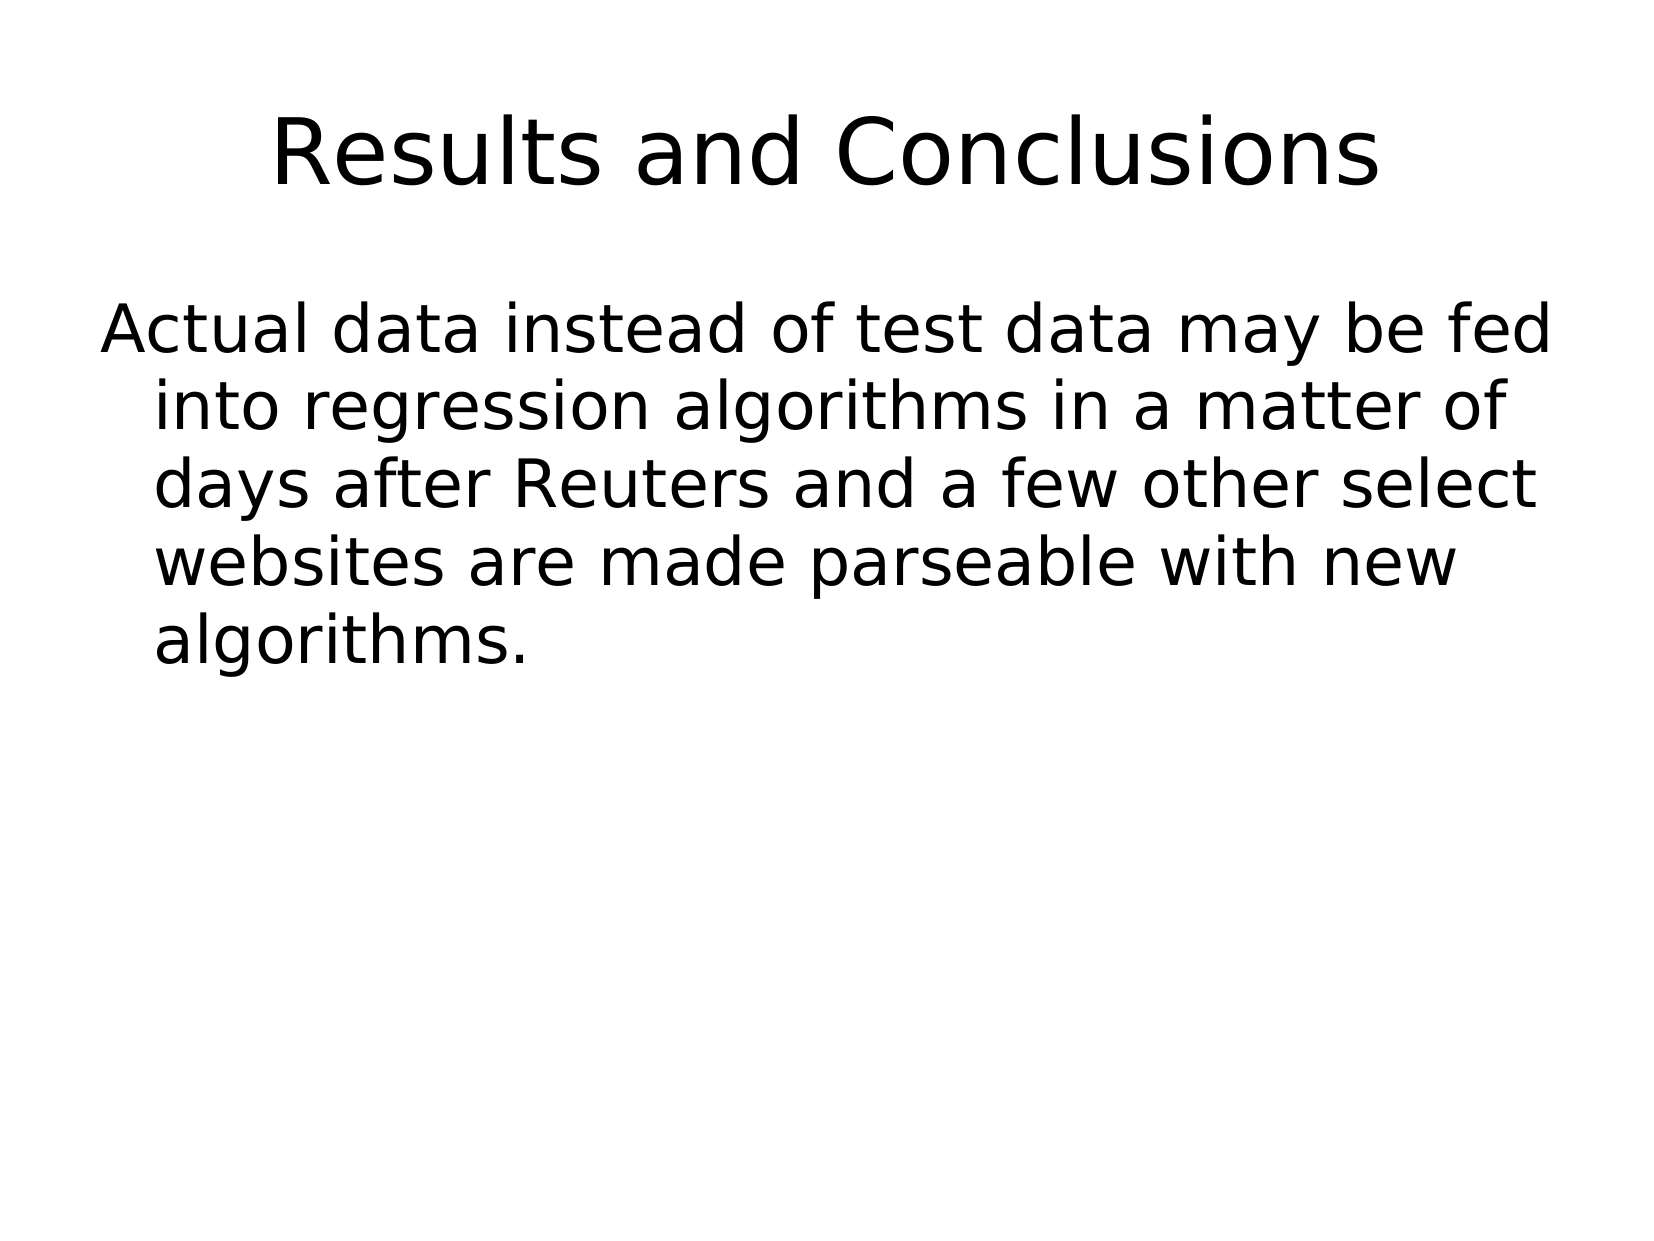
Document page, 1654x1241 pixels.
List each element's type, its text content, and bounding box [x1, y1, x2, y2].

title Results and Conclusions [82, 49, 1571, 257]
list Actual data instead of test data may be fed into regression algorithms in a matter of days after Reuters and a few other select websites are made parseable with new algorithms. [82, 290, 1571, 1109]
